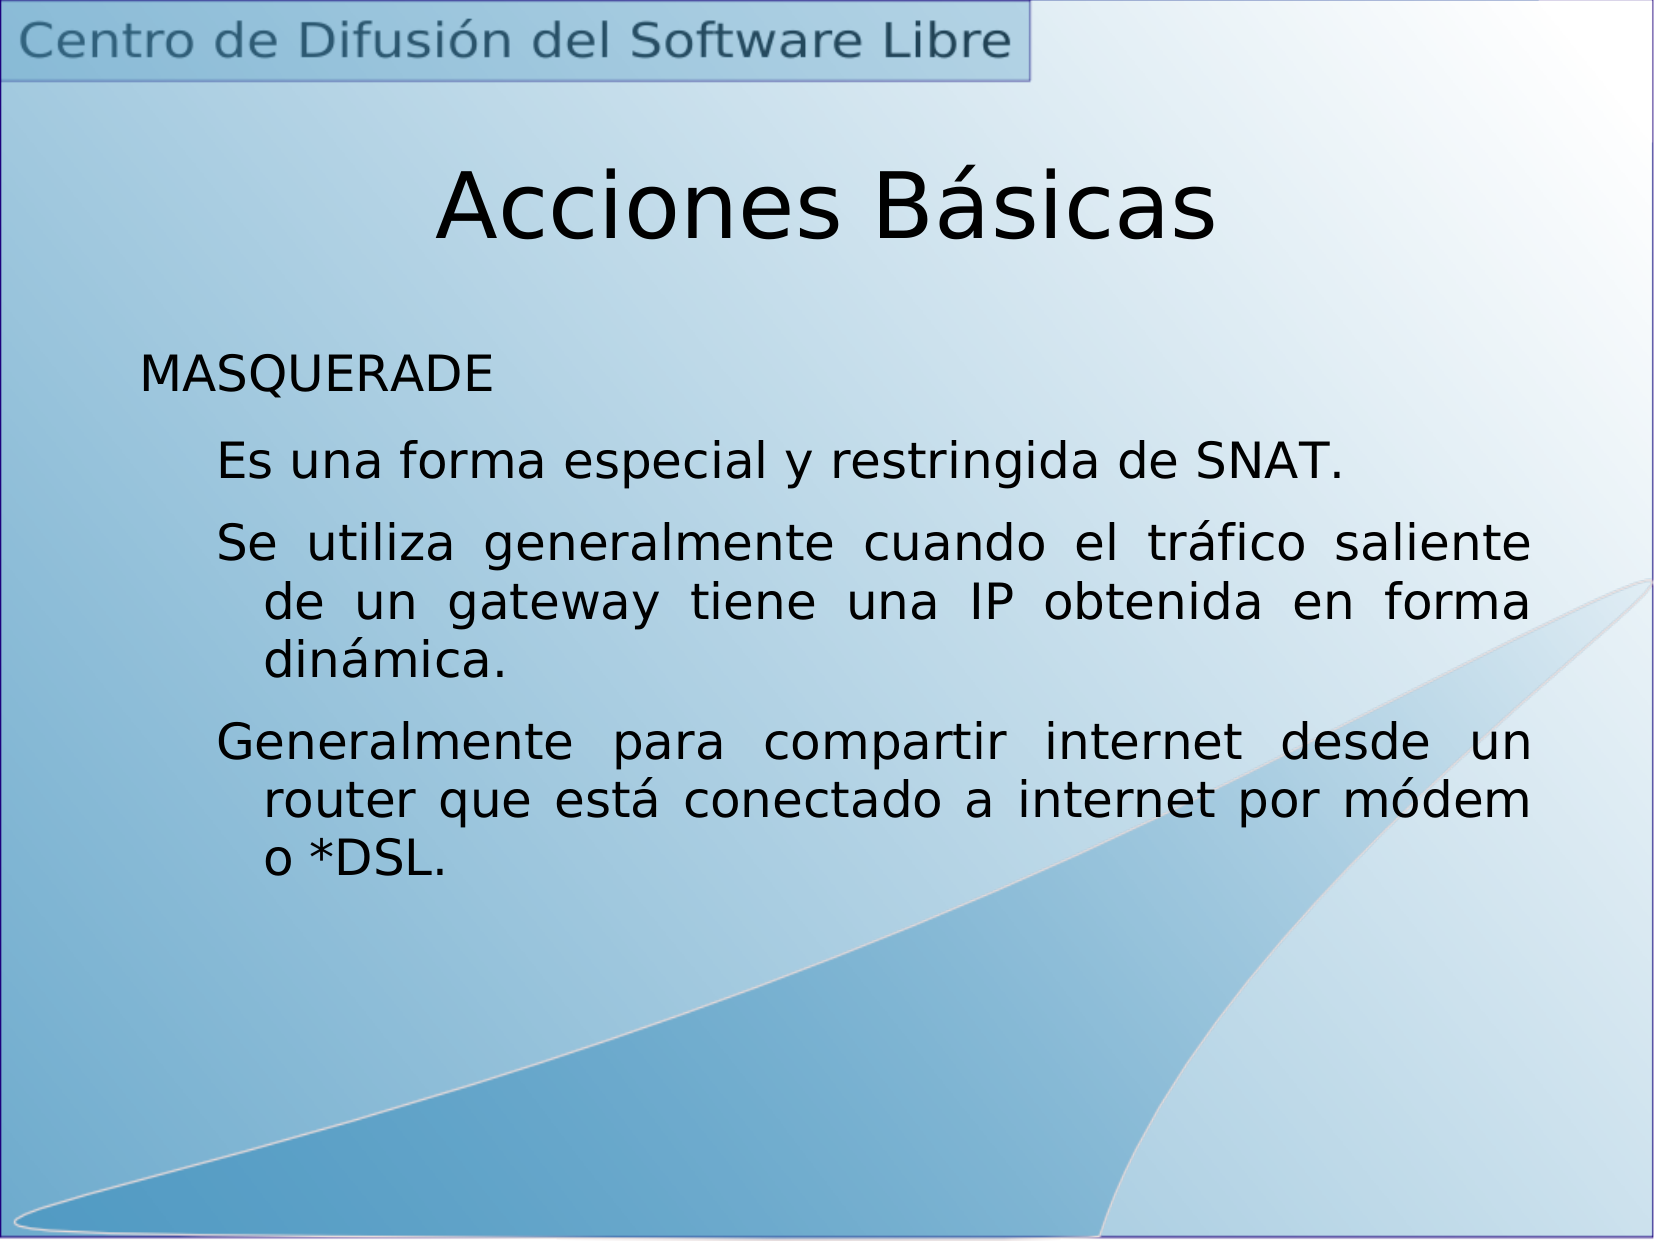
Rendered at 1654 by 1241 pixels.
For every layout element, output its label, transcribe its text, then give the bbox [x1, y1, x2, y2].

picture [0, 0, 1654, 1241]
list MASQUERADE Es una forma especial y restringida de SNAT. Se utiliza generalmente cuando el tráfico saliente de un gateway tiene una IP obtenida en forma dinámica. Generalmente para compartir internet desde un router que está conectado a internet por módem o *DSL. [121, 344, 1534, 1127]
title Acciones Básicas [121, 102, 1534, 311]
